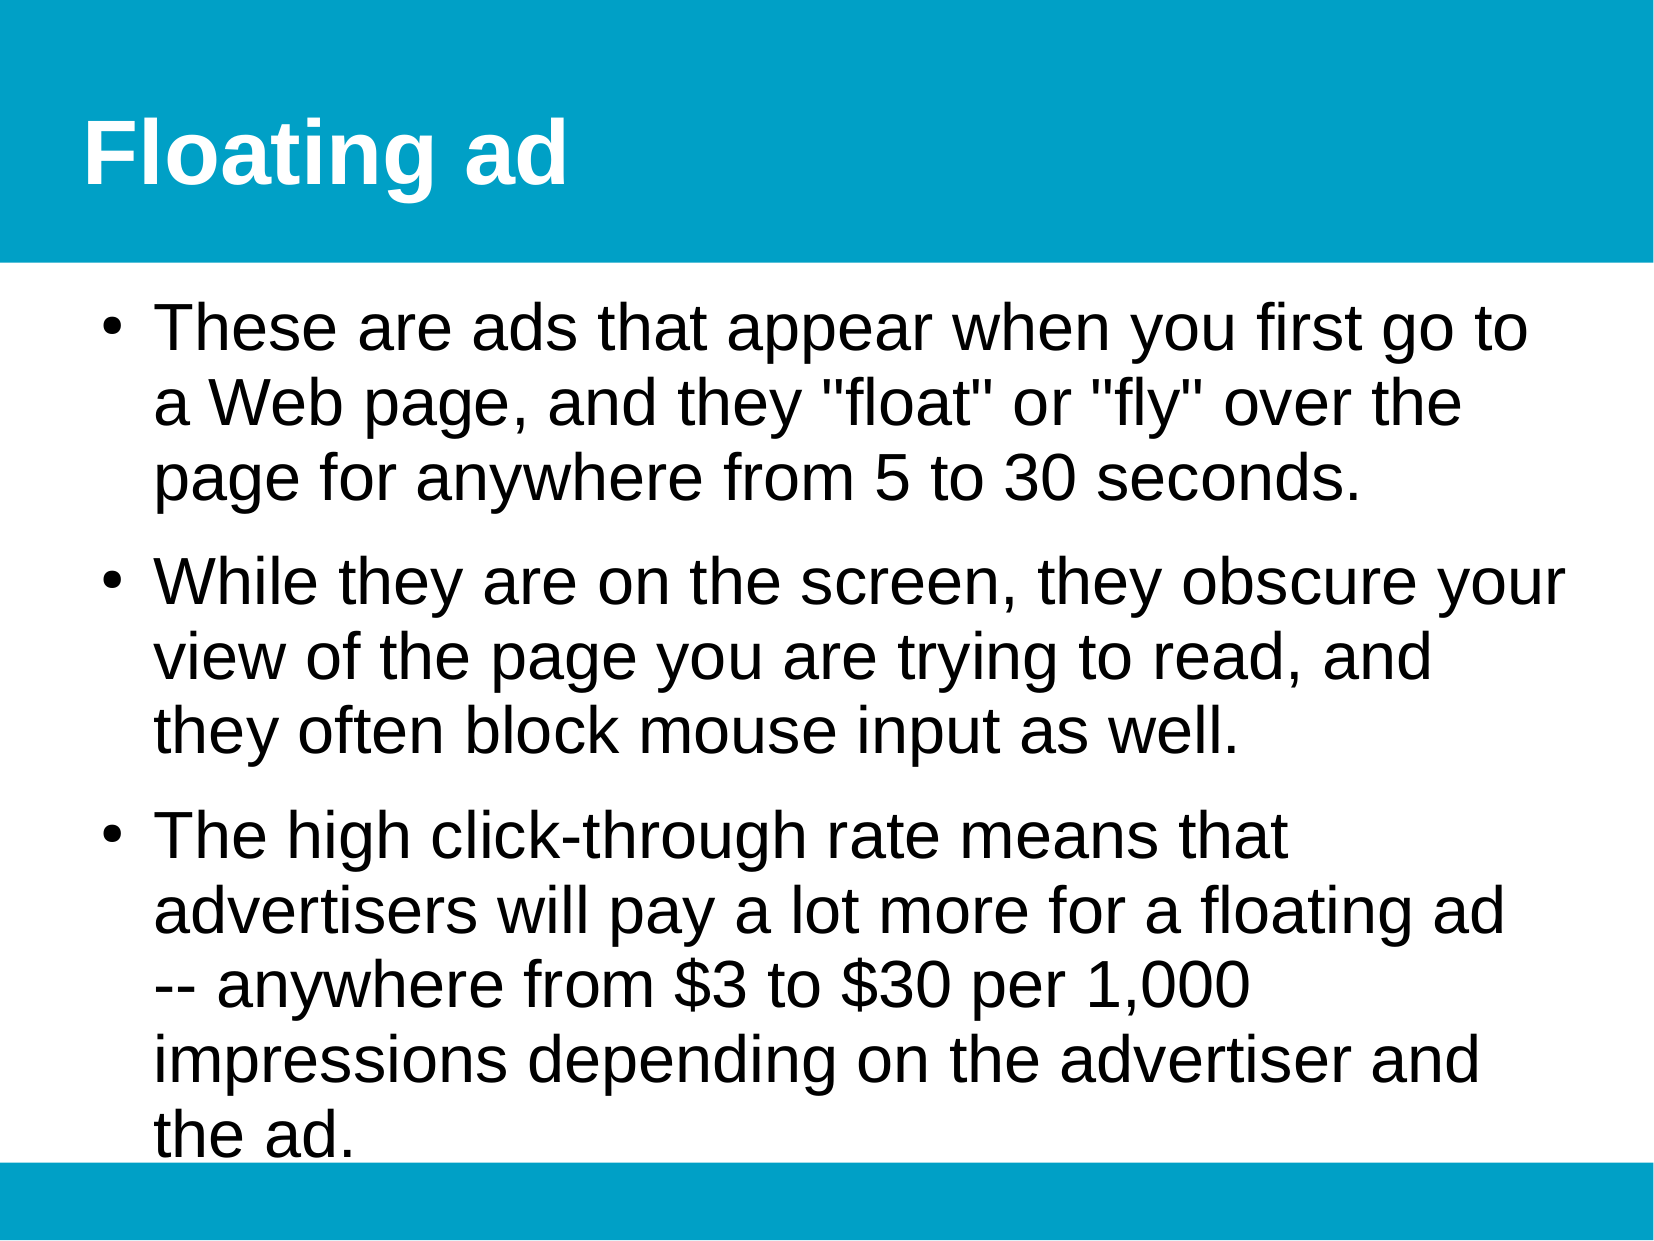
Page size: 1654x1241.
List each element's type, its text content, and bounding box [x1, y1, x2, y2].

list These are ads that appear when you first go to a Web page, and they "float" or "fly" over the page for anywhere from 5 to 30 seconds. While they are on the screen, they obscure your view of the page you are trying to read, and they often block mouse input as well. The high click-through rate means that advertisers will pay a lot more for a floating ad -- anywhere from $3 to $30 per 1,000 impressions depending on the advertiser and the ad. [82, 290, 1571, 1172]
title Floating ad [82, 56, 1571, 250]
